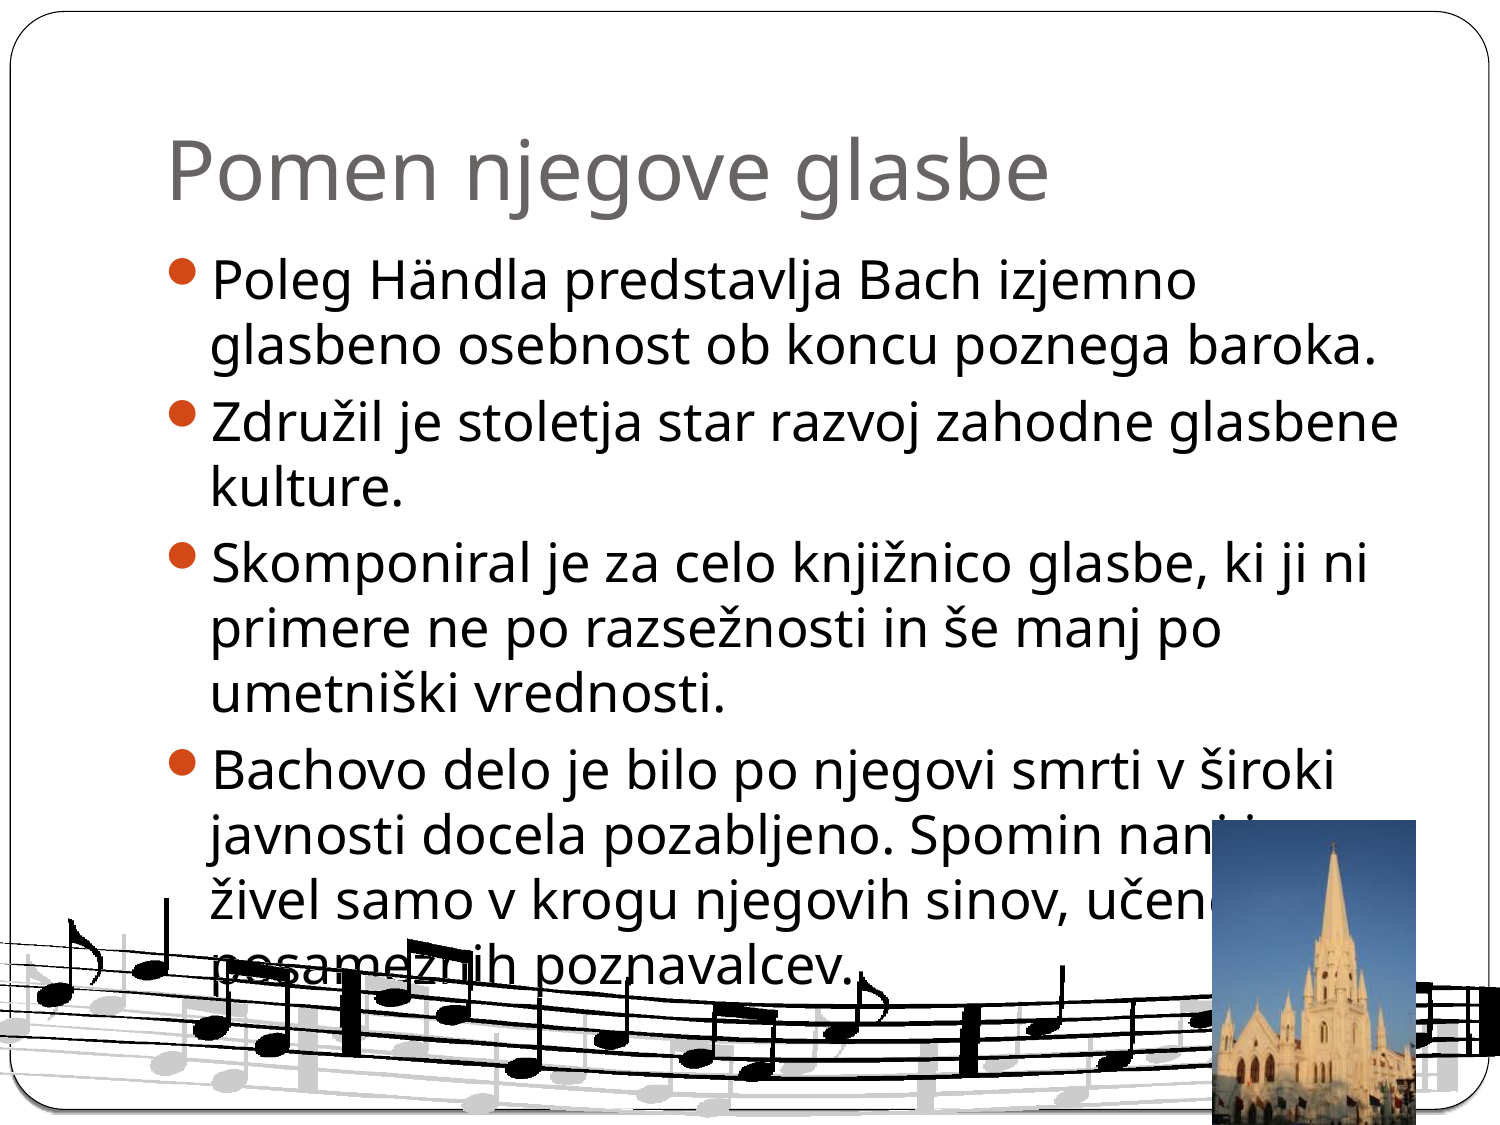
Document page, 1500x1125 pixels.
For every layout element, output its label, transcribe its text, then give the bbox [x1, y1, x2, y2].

title Pomen njegove glasbe [150, 45, 1425, 233]
list Poleg Händla predstavlja Bach izjemno glasbeno osebnost ob koncu poznega baroka. Združil je stoletja star razvoj zahodne glasbene kulture. Skomponiral je za celo knjižnico glasbe, ki ji ni primere ne po razsežnosti in še manj po umetniški vrednosti. Bachovo delo je bilo po njegovi smrti v široki javnosti docela pozabljeno. Spomin nanj je živel samo v krogu njegovih sinov, učencev in posameznih poznavalcev. [150, 237, 1425, 869]
picture [0, 820, 1500, 1125]
